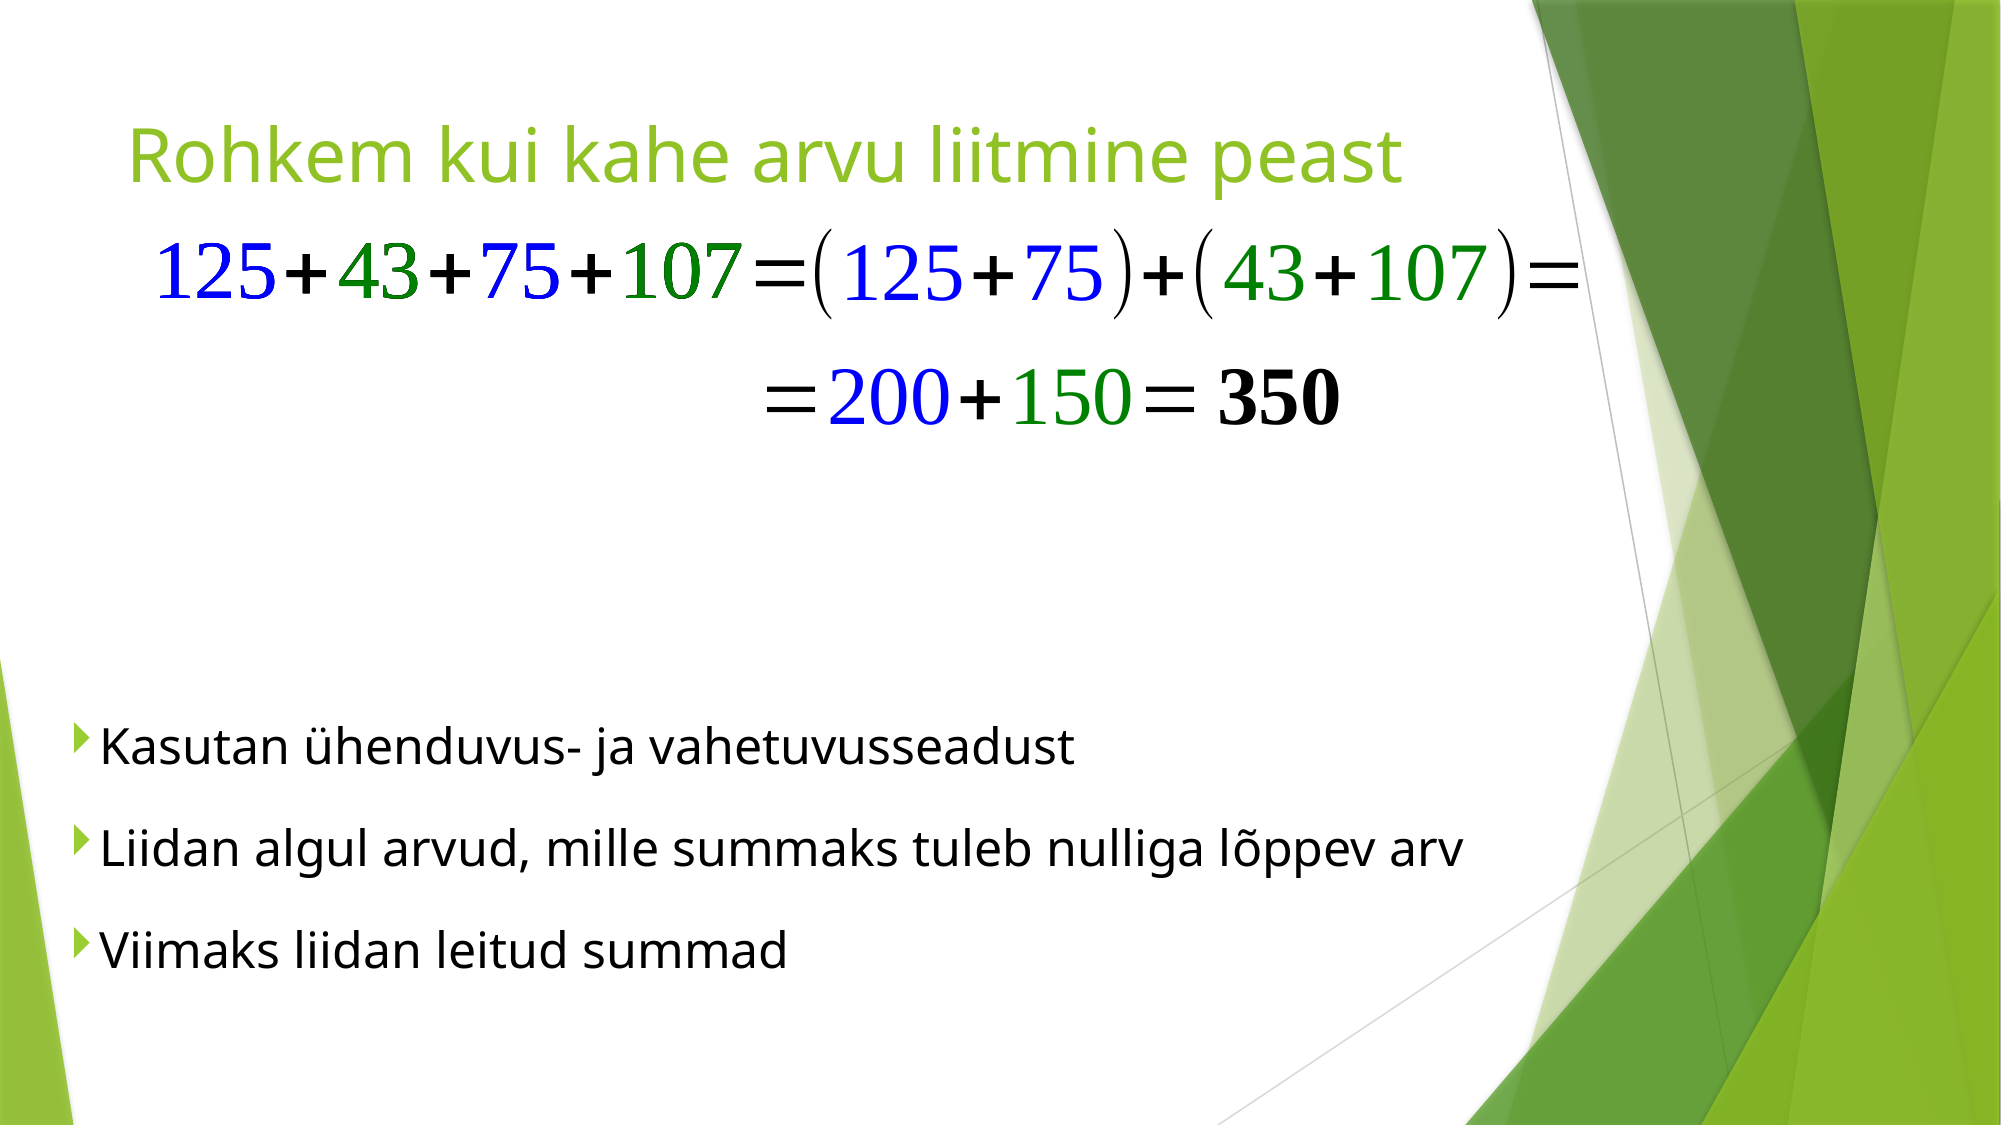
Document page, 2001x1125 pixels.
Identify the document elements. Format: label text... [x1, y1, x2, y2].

chart [147, 224, 1595, 324]
text_box Kasutan ühenduvus- ja vahetuvusseadust Liidan algul arvud, mille summaks tuleb nulliga lõppev arv Viimaks liidan leitud summad [44, 669, 1421, 945]
title Rohkem kui kahe arvu liitmine peast [111, 99, 1522, 317]
chart [742, 350, 1350, 443]
